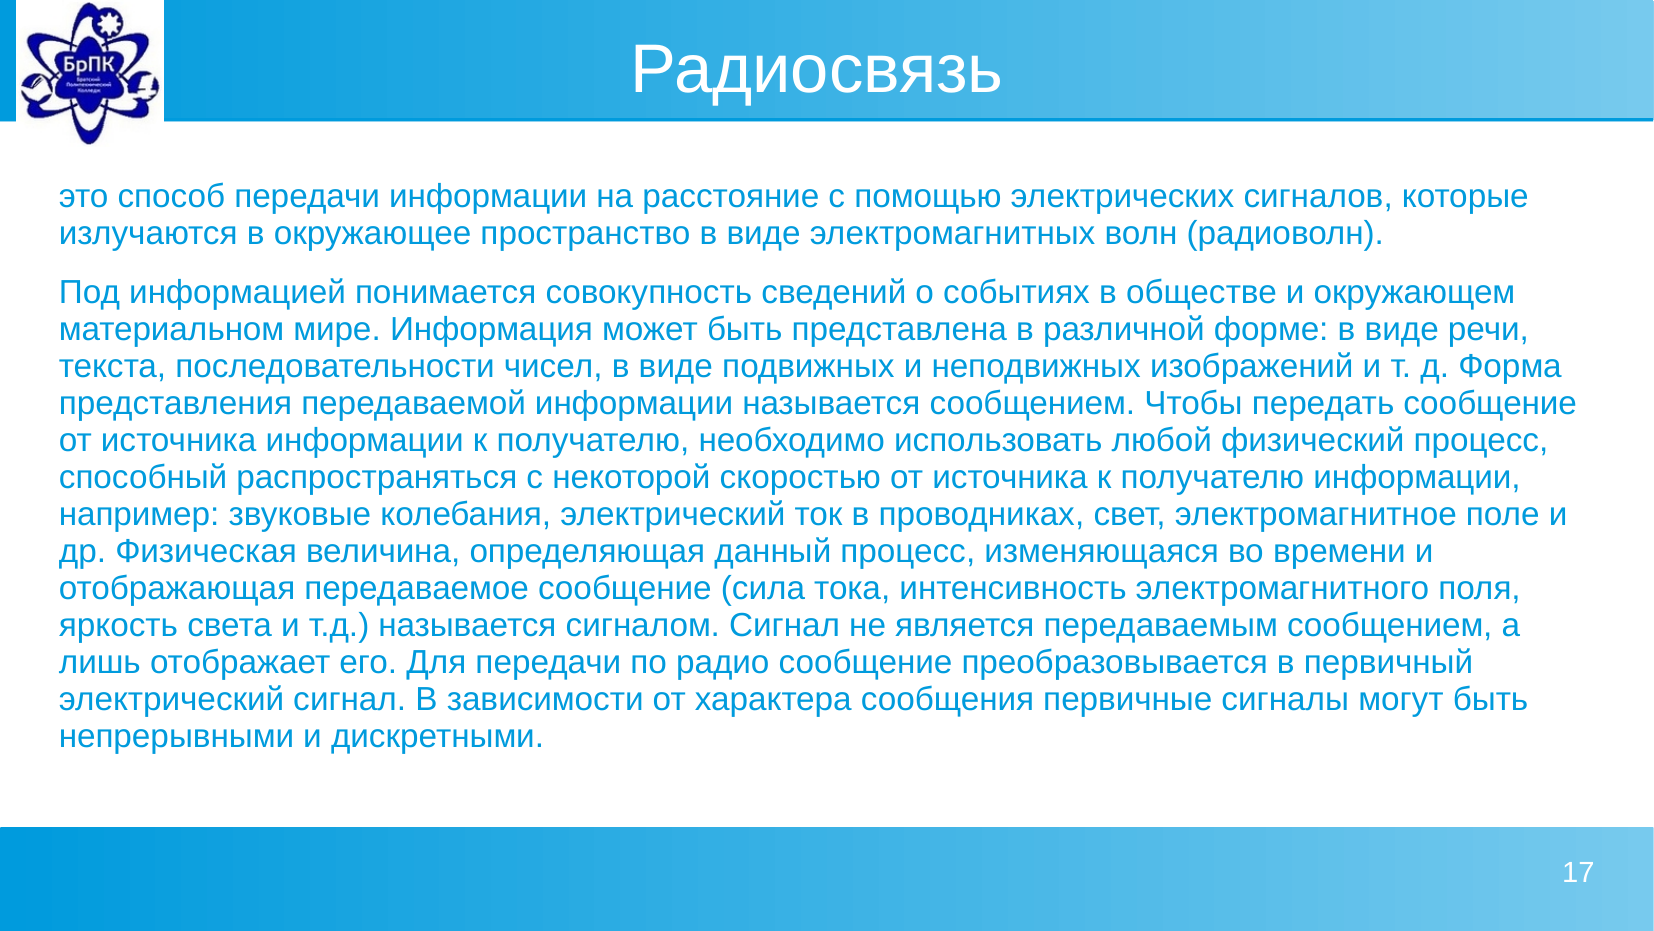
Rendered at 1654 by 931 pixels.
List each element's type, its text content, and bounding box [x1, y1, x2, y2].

title Радиосвязь [164, 30, 1595, 108]
list это способ передачи информации на расстояние с помощью электрических сигналов, которые излучаются в окружающее пространство в виде электромагнитных волн (радиоволн). Под информацией понимается совокупность сведений о событиях в обществе и окружающем материальном мире. Информация может быть представлена в различной форме: в виде речи, текста, последовательности чисел, в виде подвижных и неподвижных изображений и т. д. Форма представления передаваемой информации называется сообщением. Чтобы передать сообщение от источника информации к получателю, необходимо использовать любой физический процесс, способный распространяться с некоторой скоростью от источника к получателю информации, например: звуковые колебания, электрический ток в проводниках, свет, электромагнитное поле и др. Физическая величина, определяющая данный процесс, изменяющаяся во времени и отображающая передаваемое сообщение (сила тока, интенсивность электромагнитного поля, яркость света и т.д.) называется сигналом. Сигнал не является передаваемым сообщением, а лишь отображает его. Для передачи по радио сообщение преобразовывается в первичный электрический сигнал. В зависимости от характера сообщения первичные сигналы могут быть непрерывными и дискретными. [59, 177, 1595, 768]
picture [16, 0, 164, 147]
